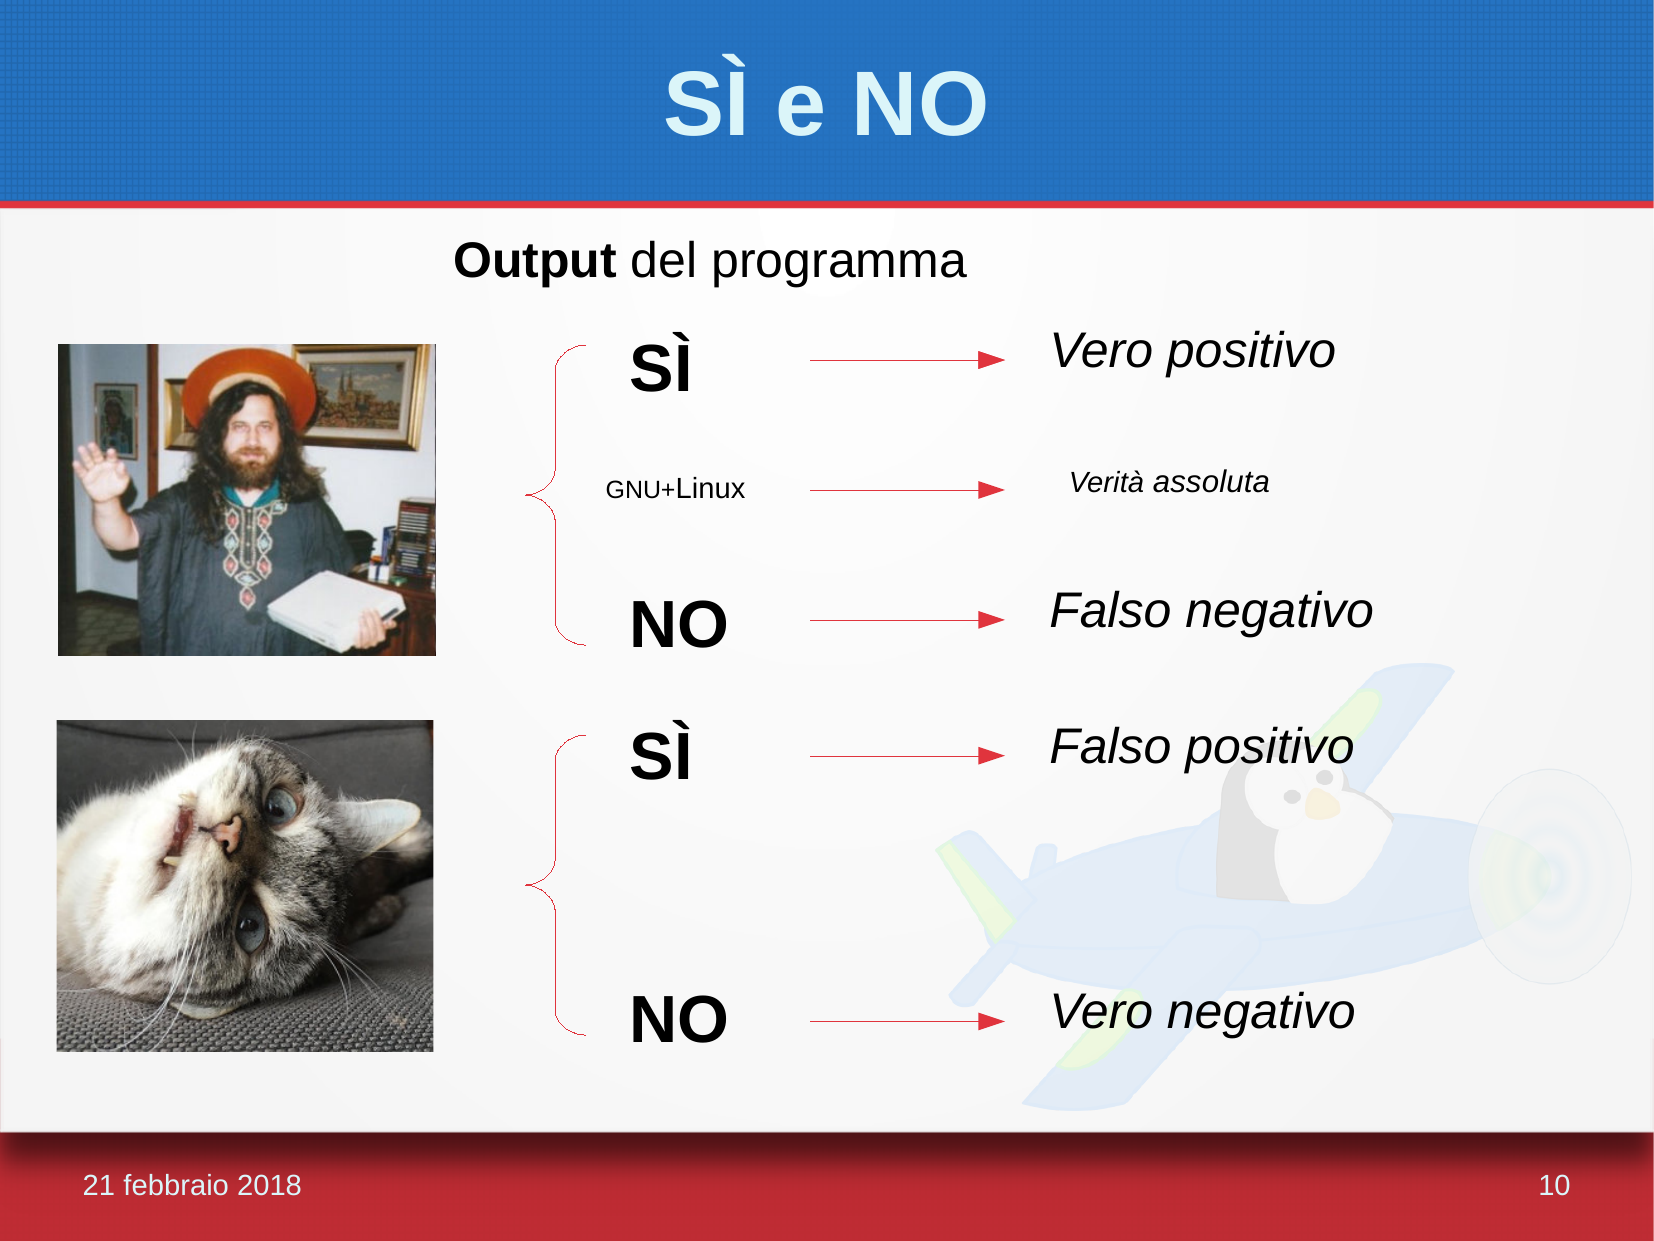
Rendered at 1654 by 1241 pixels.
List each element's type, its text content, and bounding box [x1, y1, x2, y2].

text_box NO [615, 975, 751, 1065]
text_box Falso negativo [1034, 574, 1591, 650]
text_box Vero negativo [1034, 976, 1591, 1052]
text_box Output del programma [438, 225, 994, 301]
text_box Verità assoluta [1053, 456, 1295, 507]
text_box SÌ [615, 323, 721, 414]
text_box Falso positivo [1034, 710, 1591, 786]
text_box GNU+Linux [590, 465, 766, 513]
picture [0, 0, 1654, 1241]
text_box Vero positivo [1034, 315, 1591, 391]
text_box SÌ [615, 711, 721, 802]
text_box NO [615, 580, 751, 670]
title SÌ e NO [82, 20, 1571, 186]
